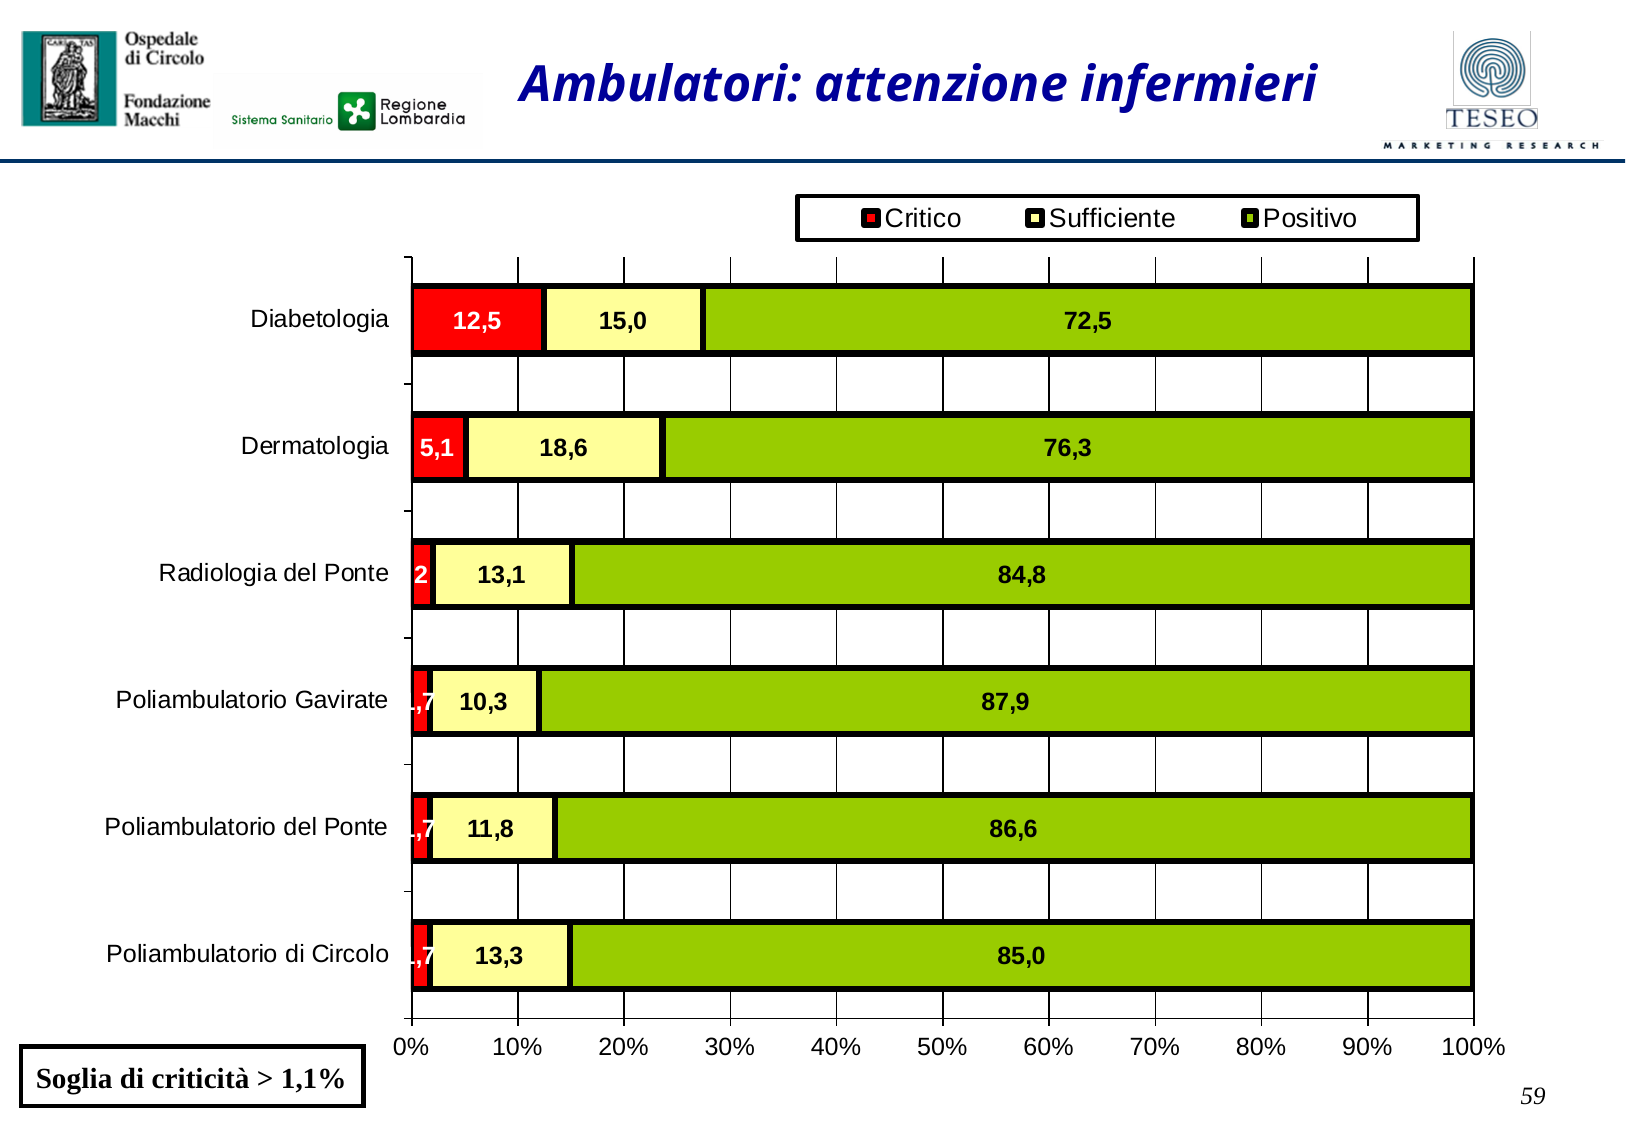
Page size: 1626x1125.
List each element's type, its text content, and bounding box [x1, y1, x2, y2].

picture [81, 184, 1544, 1092]
picture [21, 31, 483, 149]
picture [1381, 31, 1604, 149]
text_box Soglia di criticità > 1,1% [21, 1046, 364, 1106]
text_box Ambulatori: attenzione infermieri [375, 18, 1463, 144]
